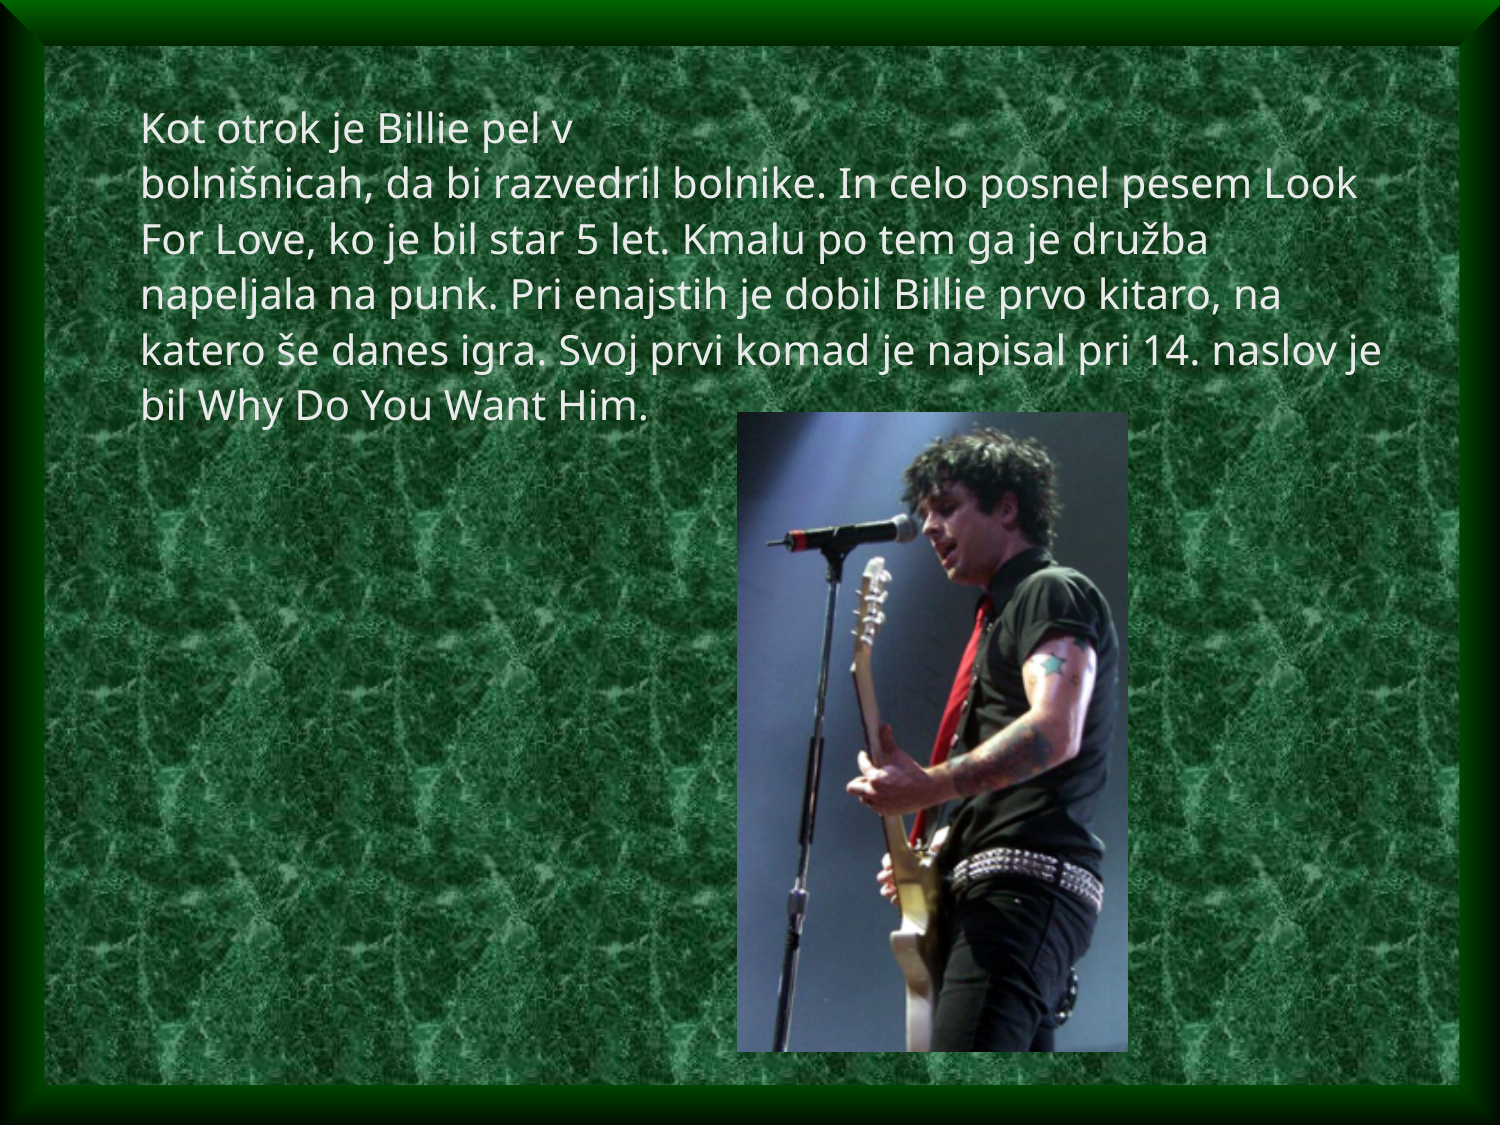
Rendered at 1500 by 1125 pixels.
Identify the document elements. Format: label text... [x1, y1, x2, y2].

list Kot otrok je Billie pel v bolnišnicah, da bi razvedril bolnike. In celo posnel pesem Look For Love, ko je bil star 5 let. Kmalu po tem ga je družba napeljala na punk. Pri enajstih je dobil Billie prvo kitaro, na katero še danes igra. Svoj prvi komad je napisal pri 14. naslov je bil Why Do You Want Him. [125, 99, 1400, 754]
picture [44, 46, 1460, 1085]
